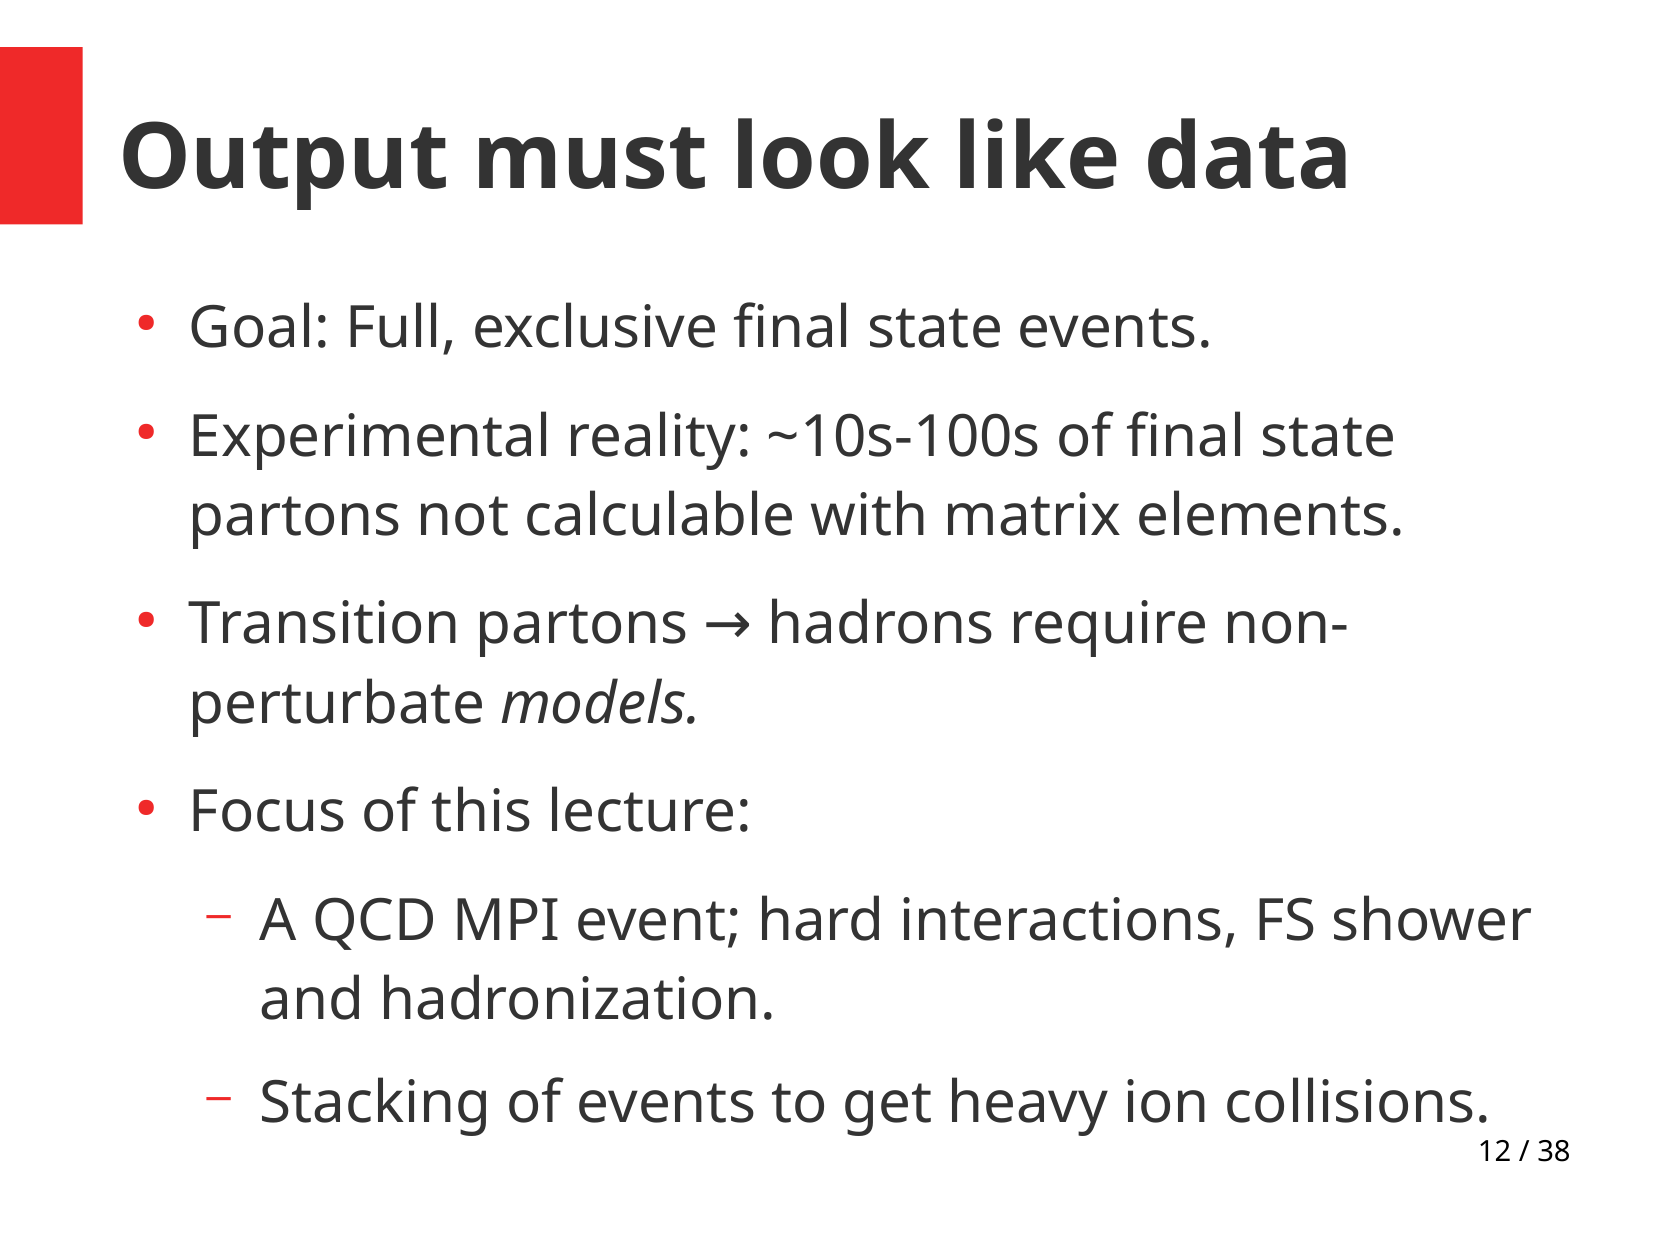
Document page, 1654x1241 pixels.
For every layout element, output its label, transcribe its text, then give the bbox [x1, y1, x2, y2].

title Output must look like data [118, 49, 1571, 257]
list Goal: Full, exclusive final state events. Experimental reality: ~10s-100s of final state partons not calculable with matrix elements. Transition partons → hadrons require non-perturbate models. Focus of this lecture: A QCD MPI event; hard interactions, FS shower and hadronization. Stacking of events to get heavy ion collisions. [118, 285, 1536, 1074]
